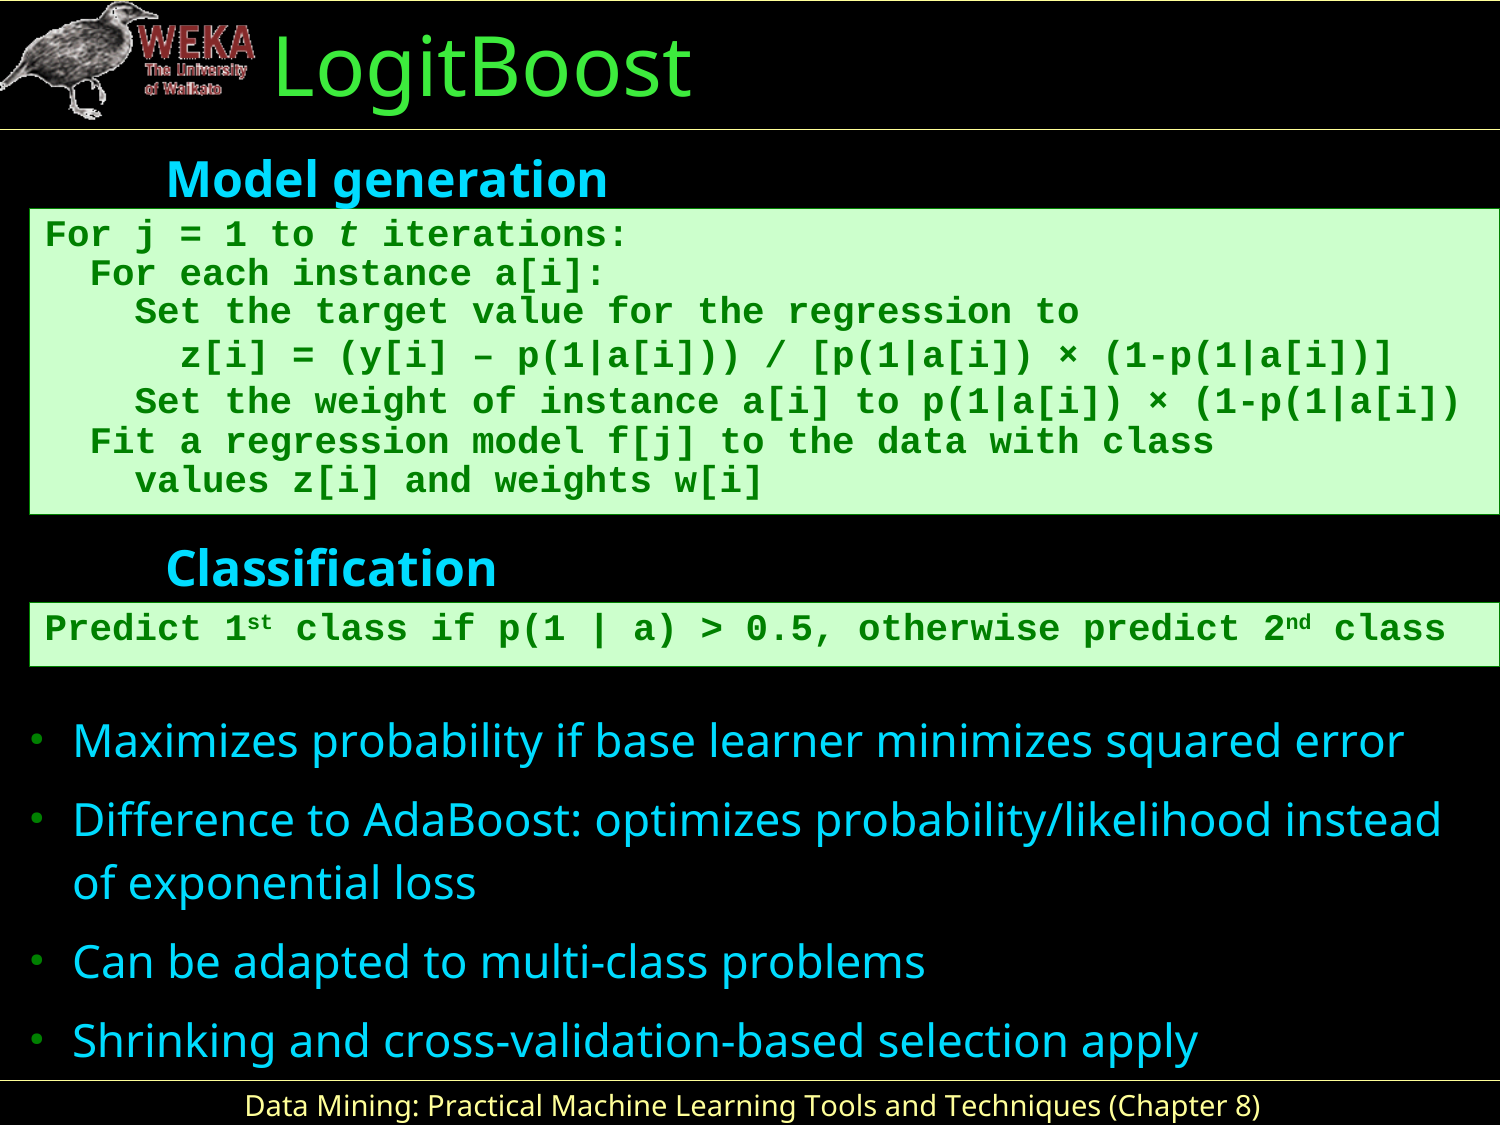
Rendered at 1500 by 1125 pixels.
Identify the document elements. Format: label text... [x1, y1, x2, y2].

list Maximizes probability if base learner minimizes squared error Difference to AdaBoost: optimizes probability/likelihood instead of exponential loss Can be adapted to multi-class problems Shrinking and cross-validation-based selection apply [29, 708, 1477, 1061]
text_box For j = 1 to t iterations: For each instance a[i]: Set the target value for the regression to z[i] = (y[i] – p(1|a[i])) / [p(1|a[i]) × (1-p(1|a[i])] Set the weight of instance a[i] to p(1|a[i]) × (1-p(1|a[i]) Fit a regression model f[j] to the data with class values z[i] and weights w[i] [29, 208, 1500, 515]
text_box Classification [150, 525, 1338, 602]
text_box Model generation [150, 136, 1338, 227]
text_box Predict 1st class if p(1 | a) > 0.5, otherwise predict 2nd class [29, 602, 1500, 667]
title LogitBoost [263, 0, 1500, 159]
picture [0, 1, 263, 129]
